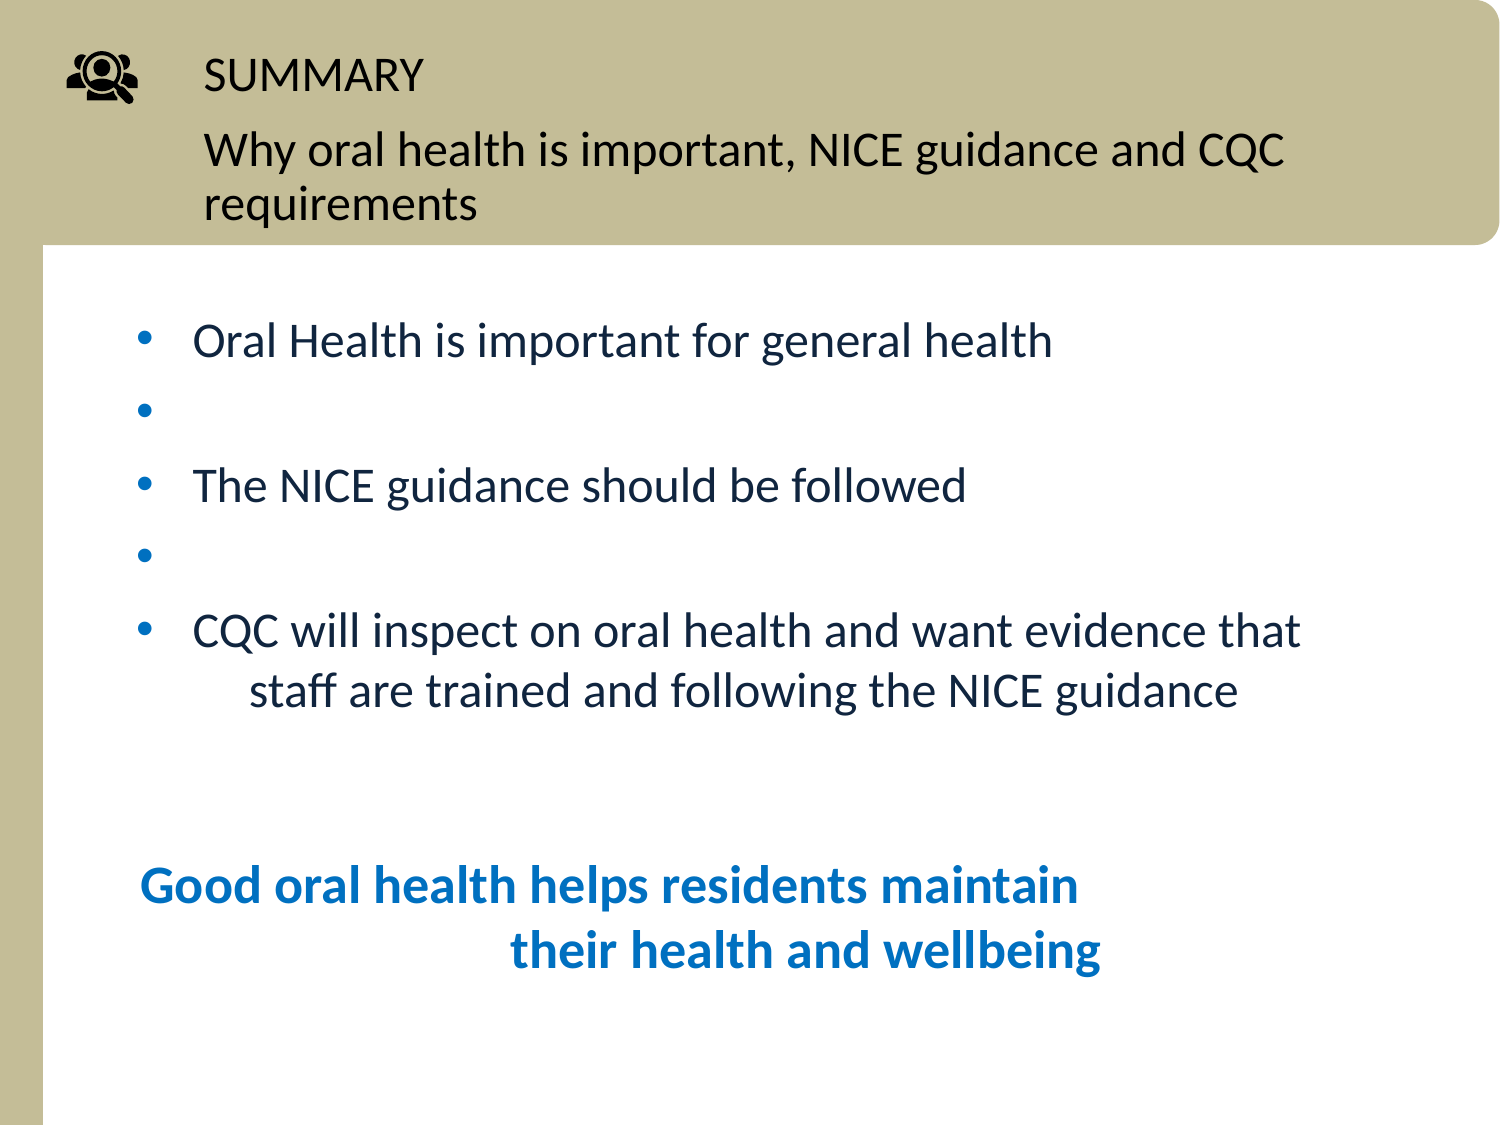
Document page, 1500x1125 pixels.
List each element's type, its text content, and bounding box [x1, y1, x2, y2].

list Oral Health is important for general health The NICE guidance should be followed CQC will inspect on oral health and want evidence that staff are trained and following the NICE guidance Good oral health helps residents maintain their health and wellbeing [121, 300, 1407, 1125]
text_box [0, 0, 1500, 1125]
text_box SUMMARY Why oral health is important, NICE guidance and CQC requirements [189, 34, 1500, 246]
